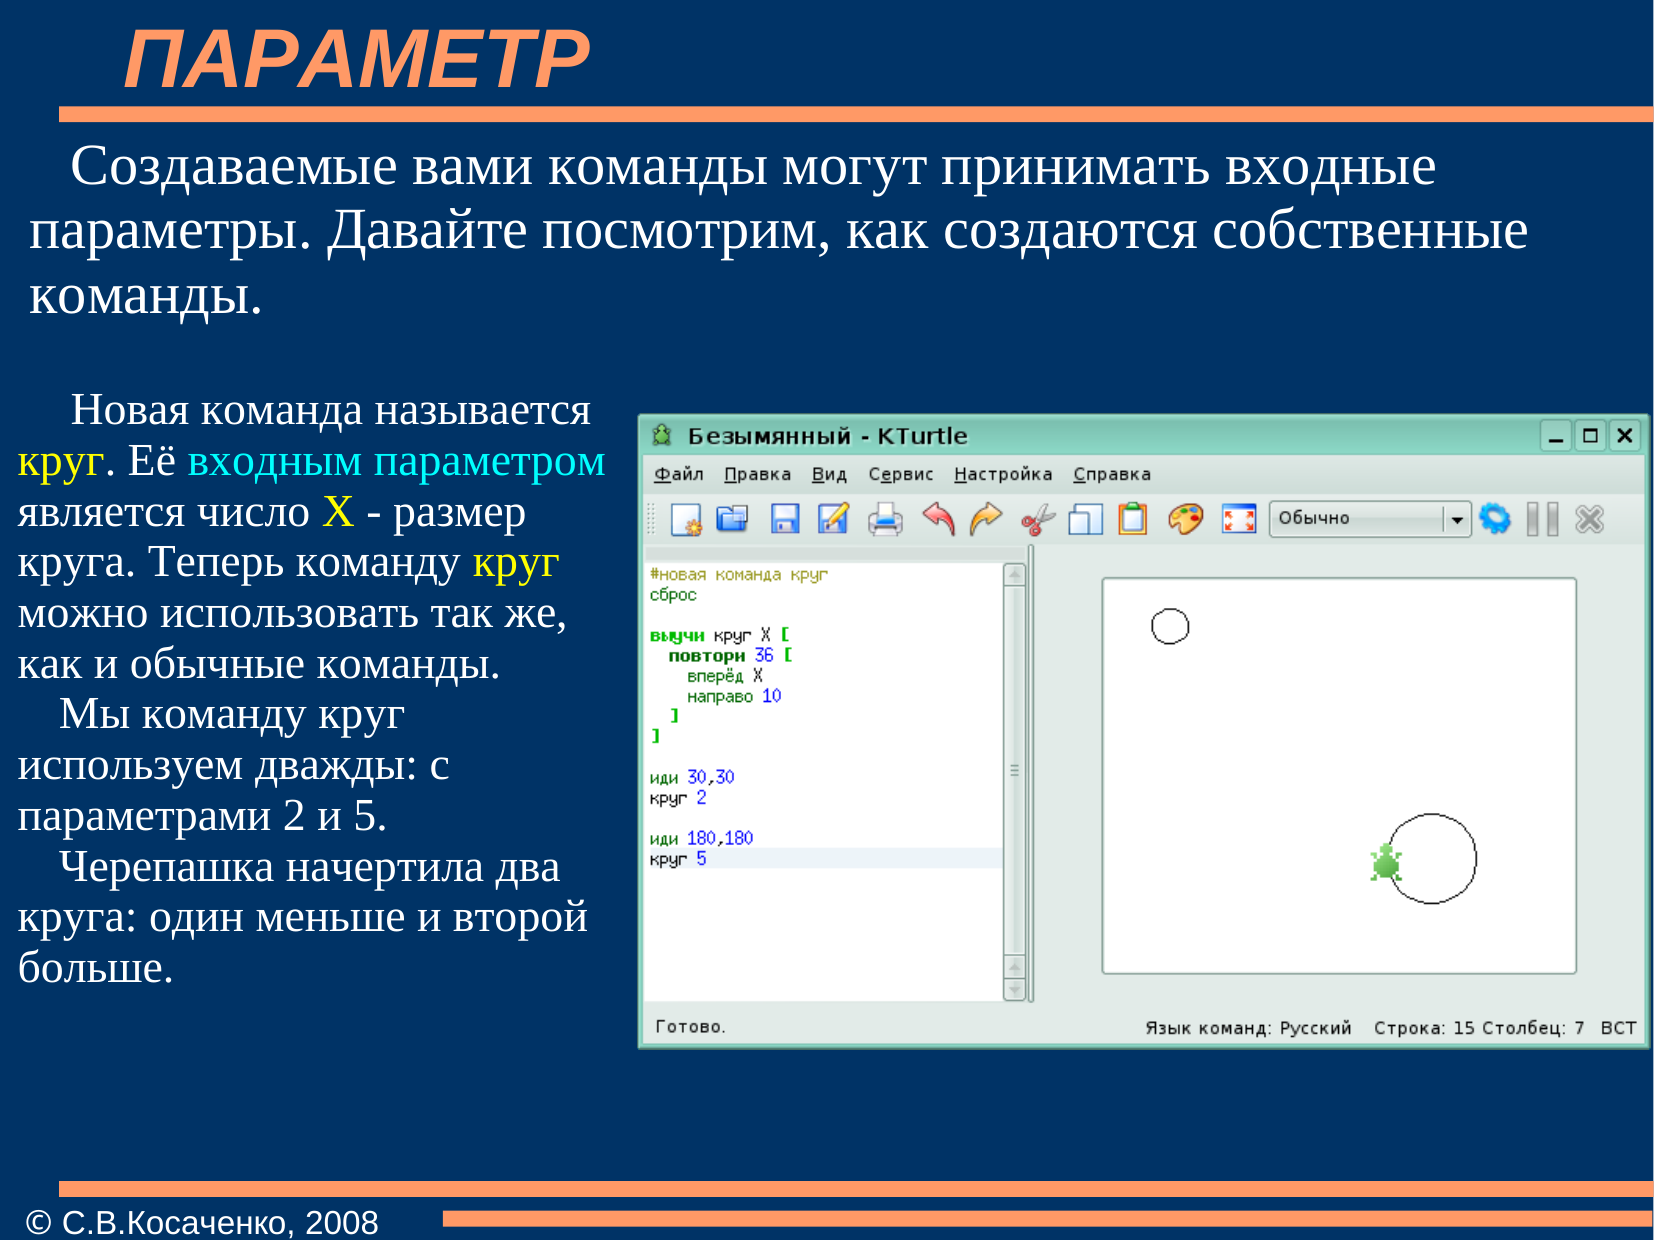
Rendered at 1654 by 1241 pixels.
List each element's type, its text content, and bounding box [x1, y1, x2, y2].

picture [637, 413, 1651, 1050]
list Создаваемые вами команды могут принимать входные параметры. Давайте посмотрим, как создаются собственные команды. [29, 132, 1654, 384]
list Новая команда называется круг. Её входным параметром является число Х - размер круга. Теперь команду круг можно использовать так же, как и обычные команды. Мы команду круг используем дважды: с параметрами 2 и 5. Черепашка начертила два круга: один меньше и второй больше. [17, 383, 638, 1152]
title ПАРАМЕТР [123, 0, 1536, 119]
